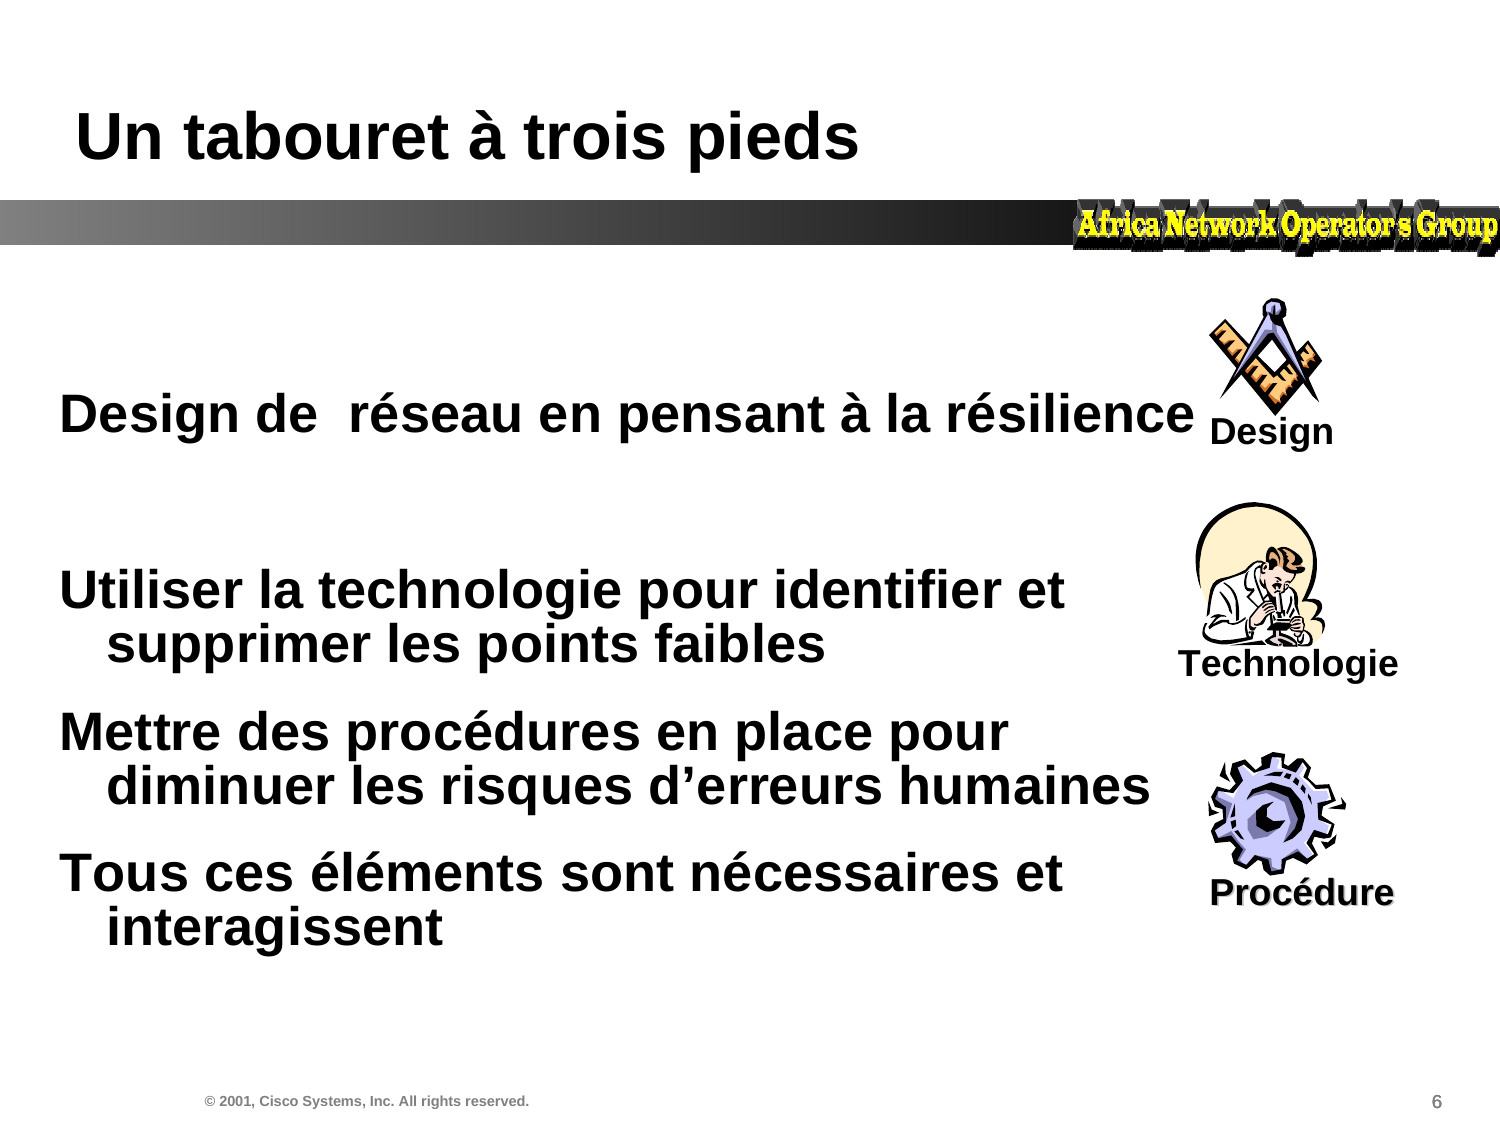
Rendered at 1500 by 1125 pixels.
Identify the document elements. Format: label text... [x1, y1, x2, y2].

text_box Technologie [1165, 636, 1412, 691]
picture [1209, 297, 1324, 404]
picture [1070, 180, 1500, 275]
list Design de réseau en pensant à la résilience Utiliser la technologie pour identifier et supprimer les points faibles Mettre des procédures en place pour diminuer les risques d’erreurs humaines Tous ces éléments sont nécessaires et interagissent [46, 320, 1222, 1025]
picture [1195, 501, 1327, 636]
text_box Procédure [1197, 865, 1407, 920]
text_box Design [1197, 404, 1347, 459]
title Un tabouret à trois pieds [62, 90, 999, 180]
picture [1208, 751, 1348, 865]
